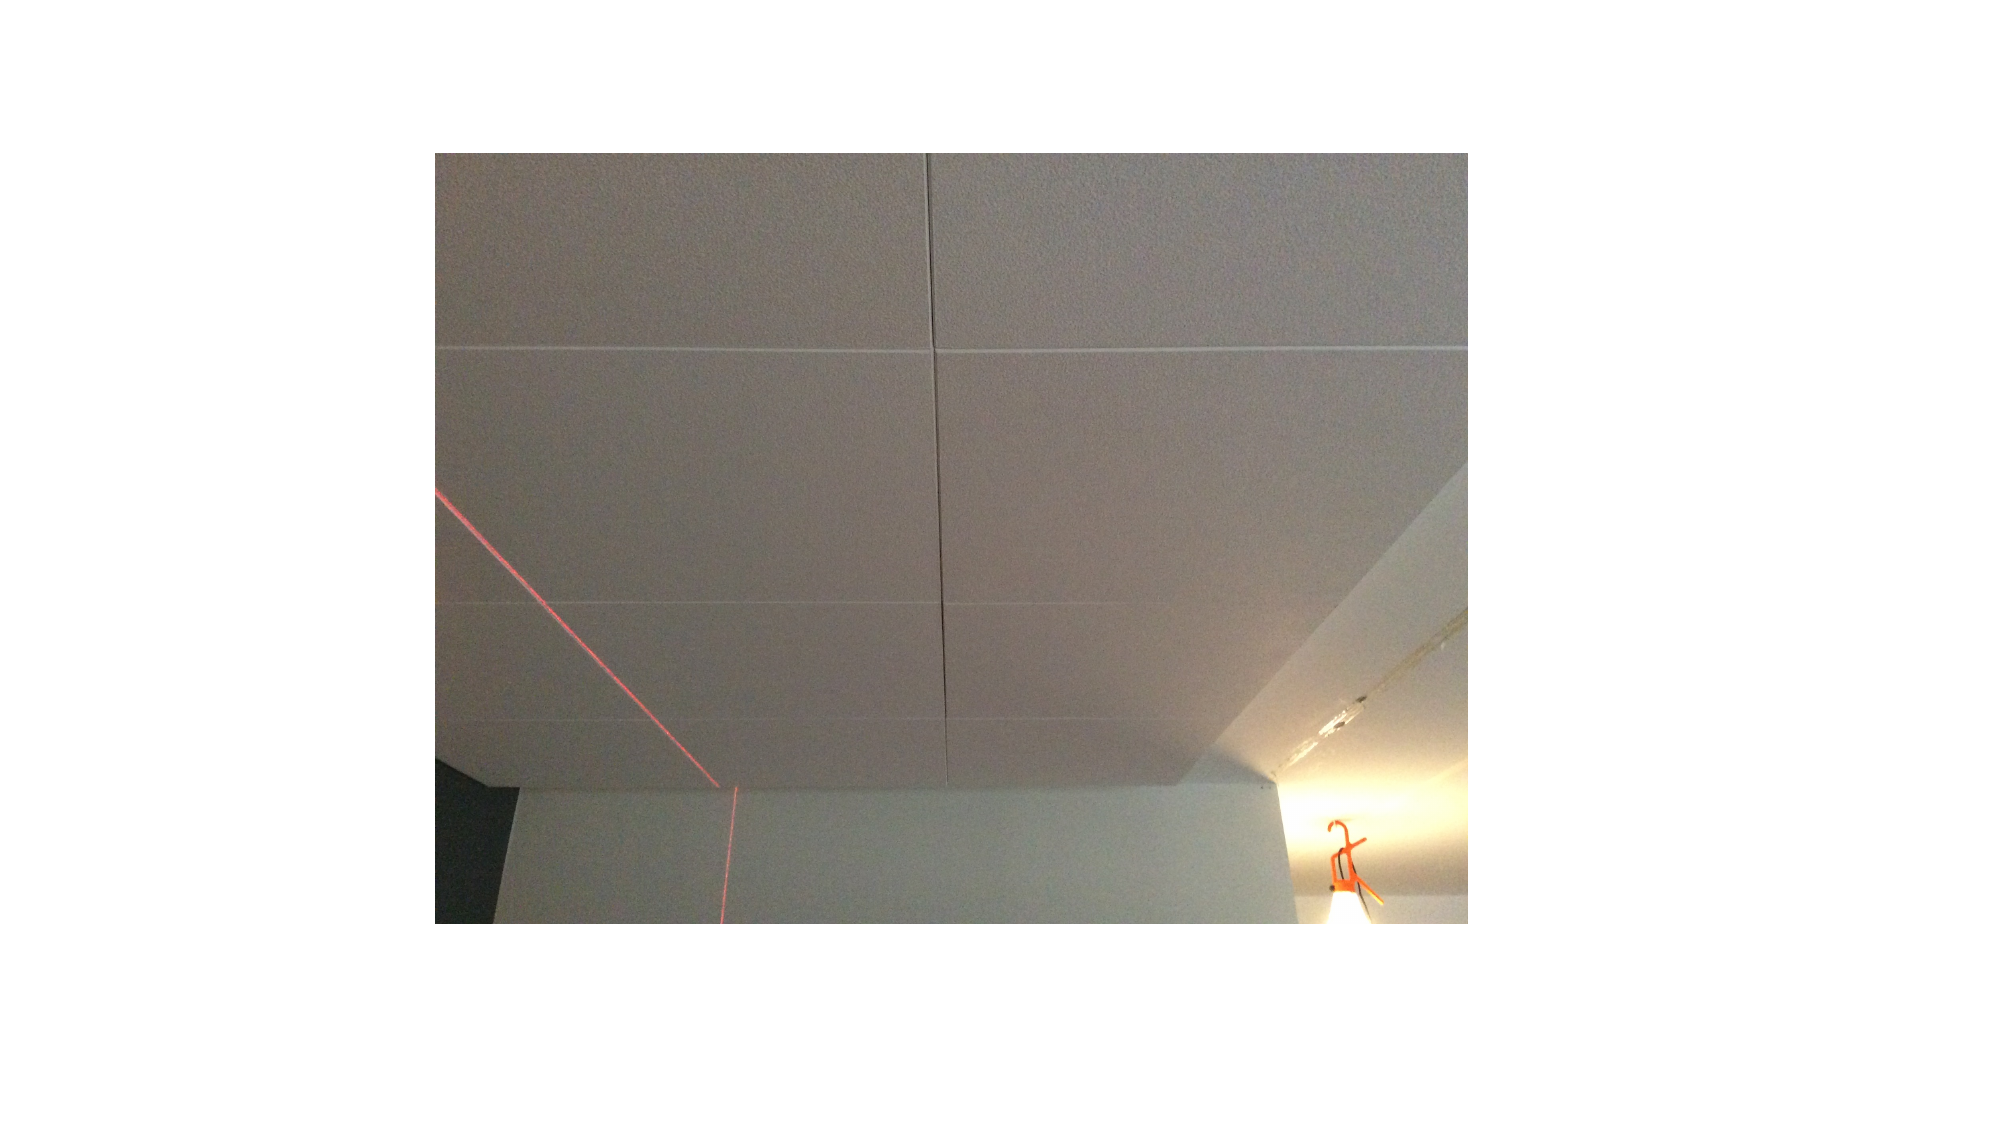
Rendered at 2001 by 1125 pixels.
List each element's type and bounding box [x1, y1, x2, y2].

picture [435, 153, 1468, 924]
